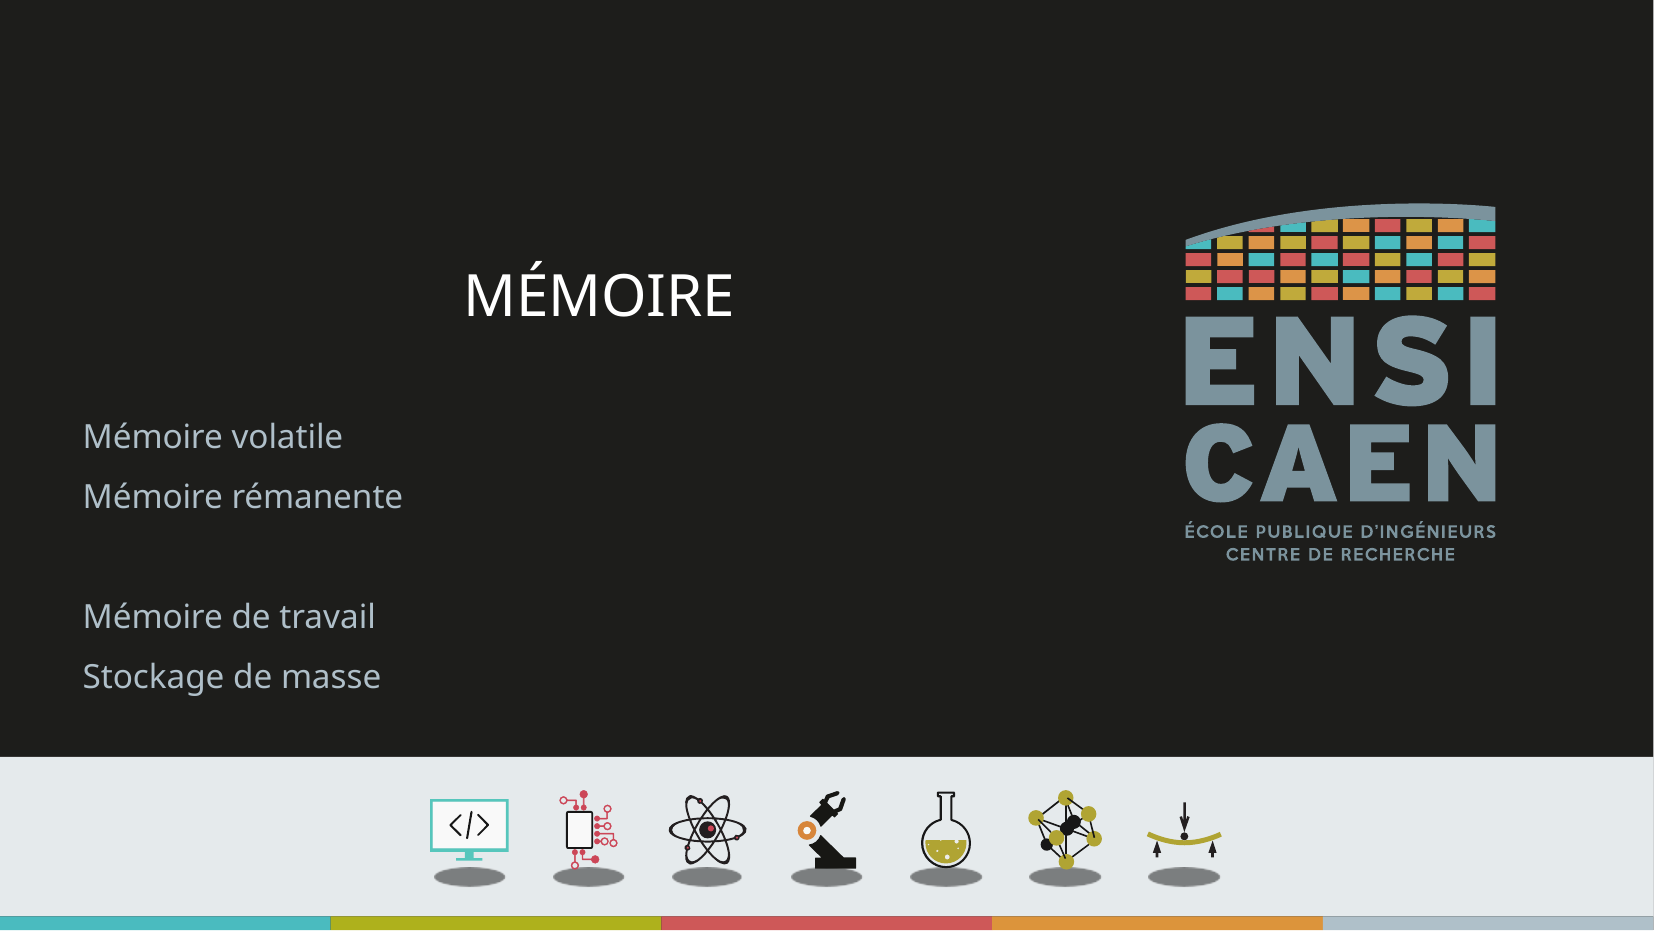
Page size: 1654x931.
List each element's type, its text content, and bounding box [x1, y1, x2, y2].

list Mémoire volatile Mémoire rémanente Mémoire de travail Stockage de masse [82, 413, 1117, 758]
title Mémoire [82, 192, 1117, 384]
